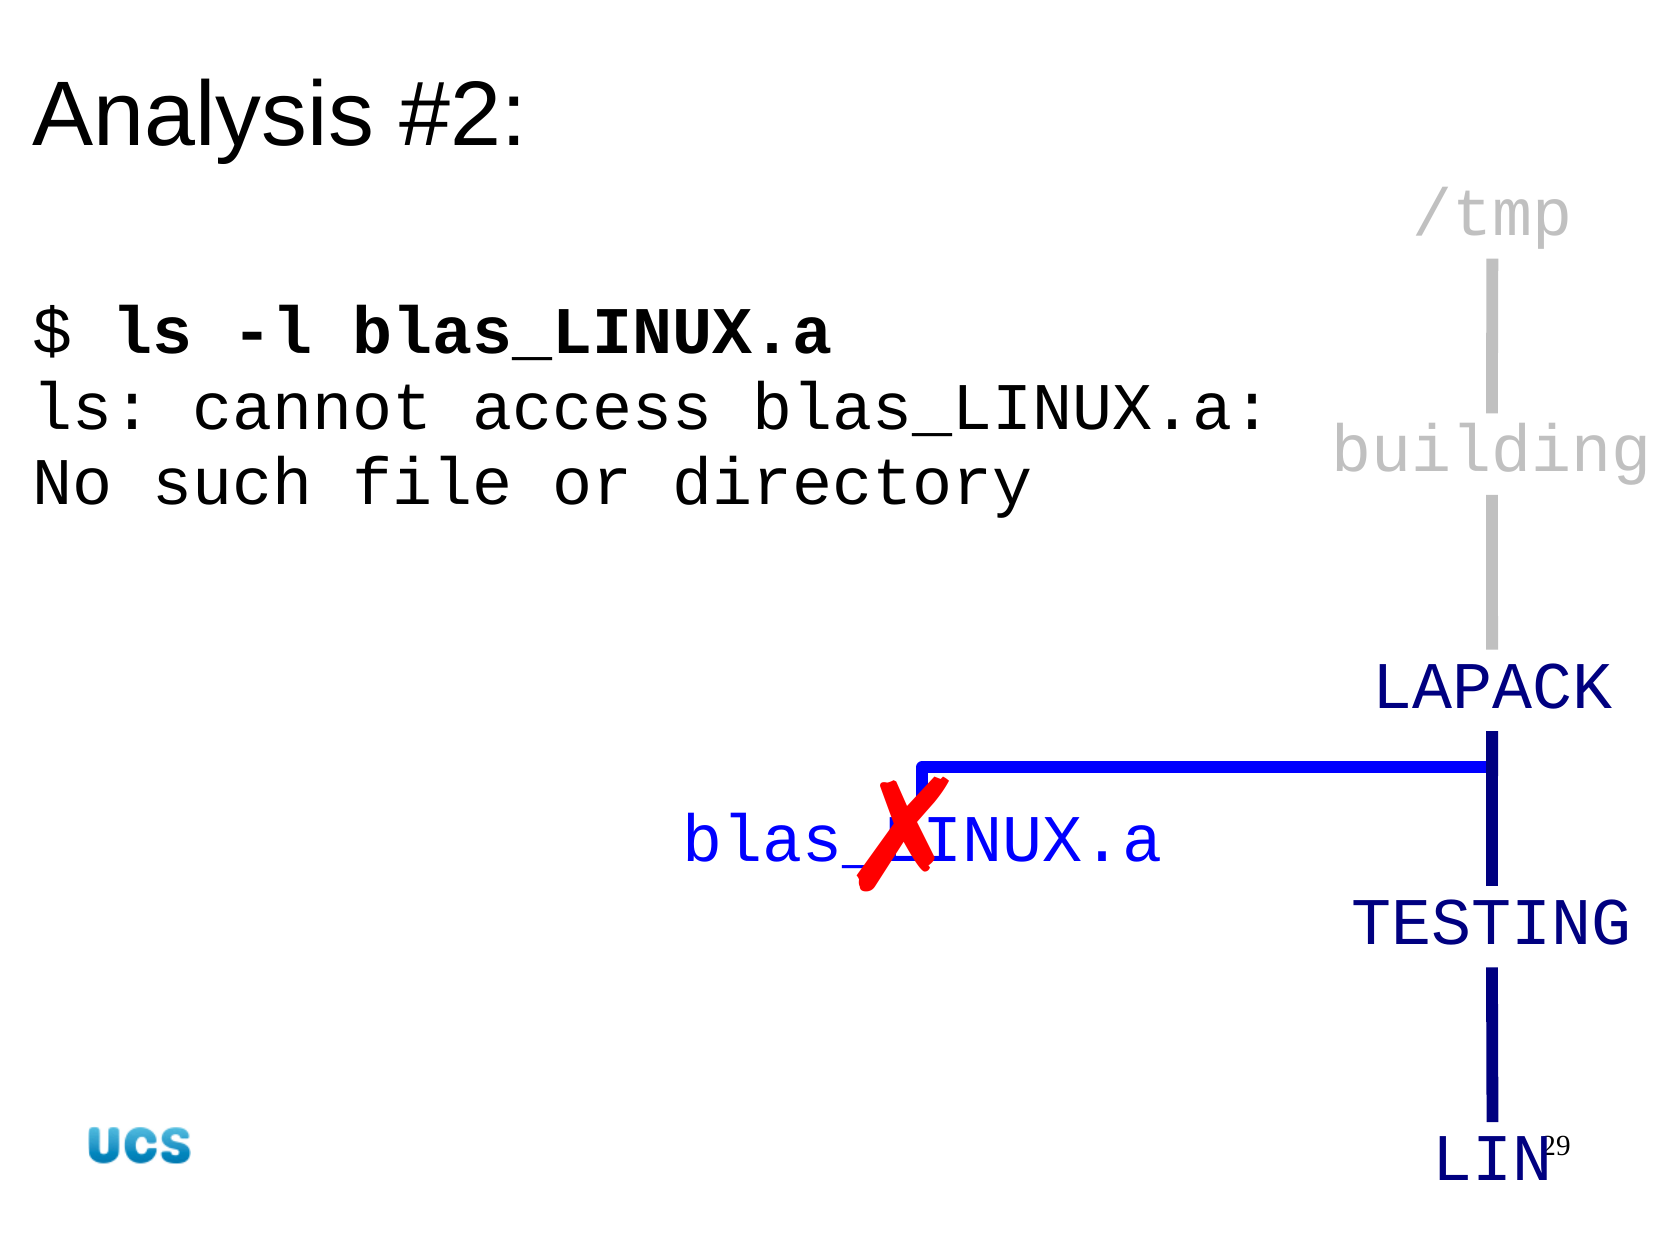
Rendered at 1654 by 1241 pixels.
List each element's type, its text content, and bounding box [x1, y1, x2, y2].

text_box Analysis #2: [29, 59, 531, 168]
text_box /tmp [1409, 177, 1576, 259]
text_box blas_LINUX.a [959, 803, 1166, 885]
text_box TESTING [1348, 885, 1636, 968]
text_box blas_LINUX.a [679, 803, 856, 885]
text_box LIN [1429, 1122, 1556, 1204]
text_box ✗ [856, 738, 959, 945]
text_box LAPACK [1369, 649, 1616, 732]
picture [88, 1126, 191, 1165]
text_box $ ls -l blas_LINUX.a ls: cannot access blas_LINUX.a: No such file or directory [29, 295, 1276, 528]
text_box building [1328, 413, 1654, 495]
